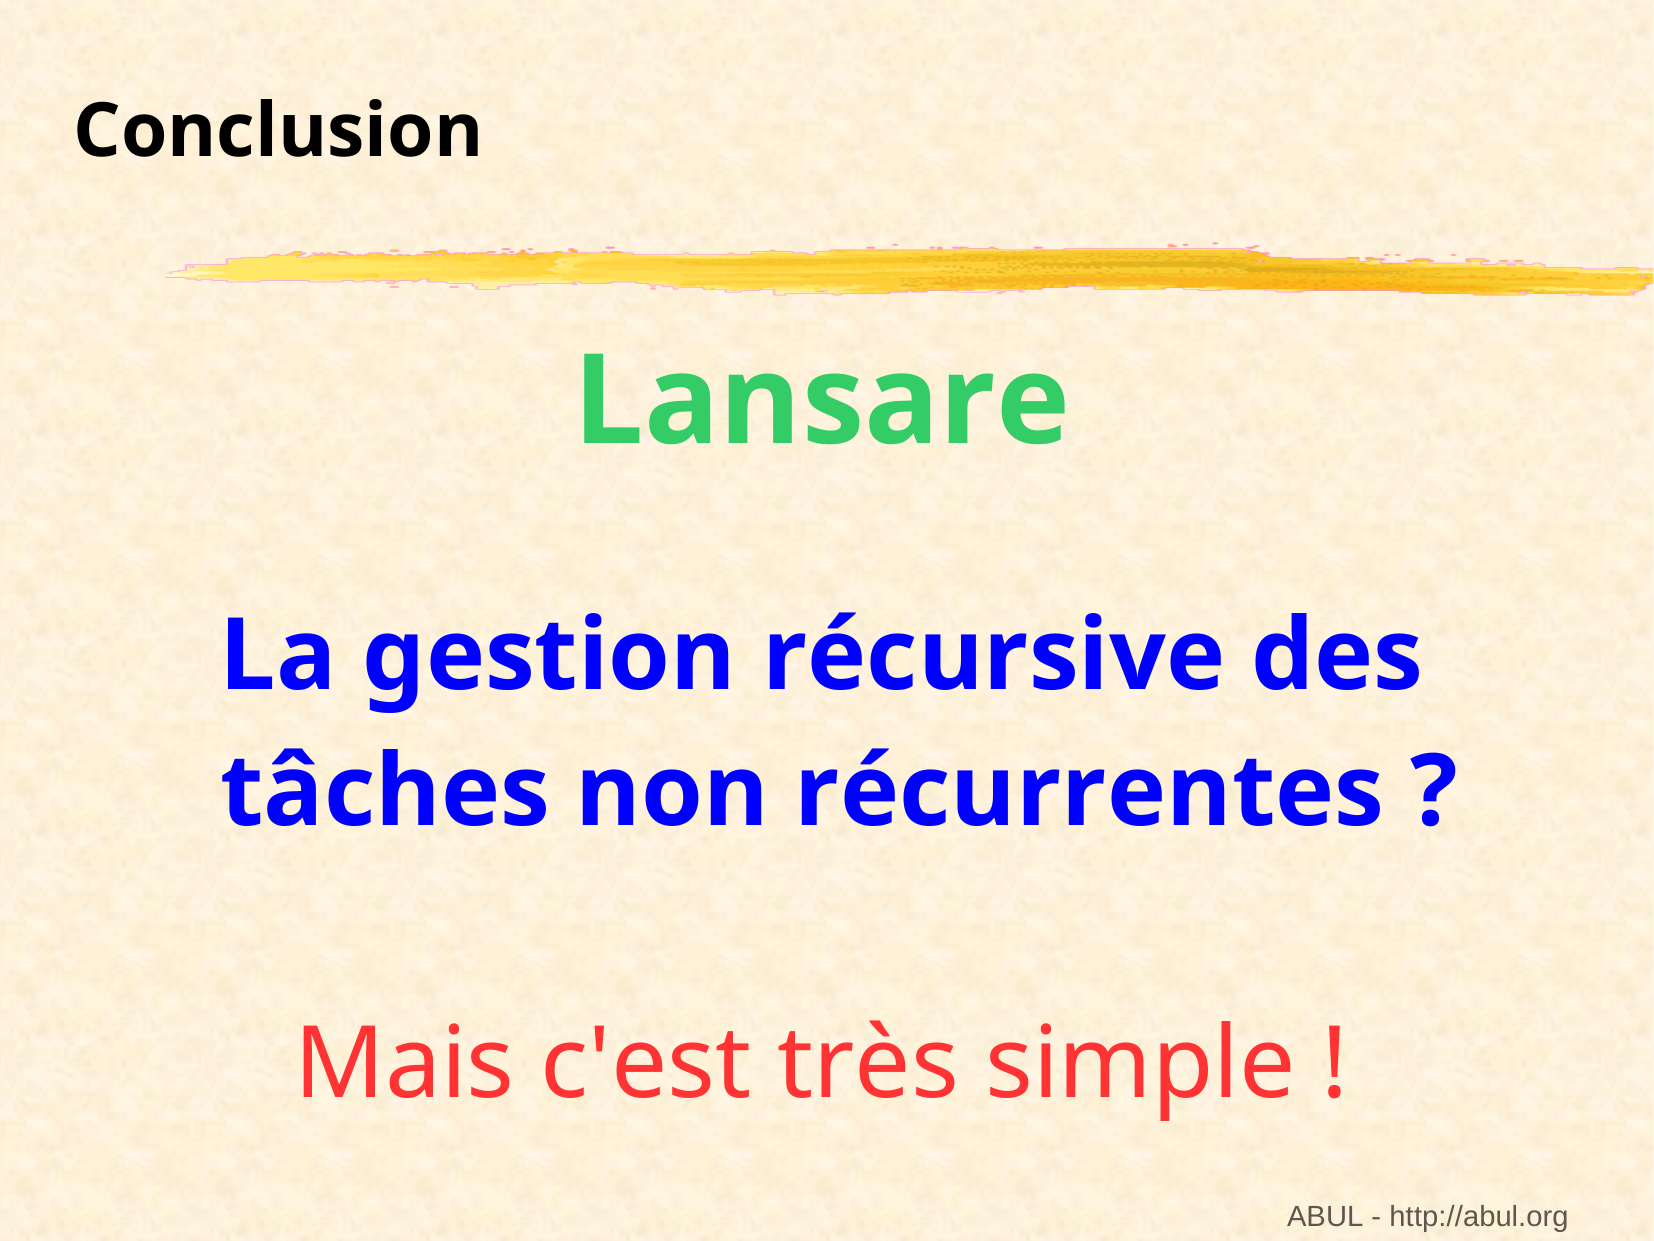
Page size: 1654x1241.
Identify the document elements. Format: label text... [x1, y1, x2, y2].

title Conclusion [73, 2, 1479, 254]
picture [0, 0, 1654, 1241]
subtitle Lansare La gestion récursive des tâches non récurrentes ? Mais c'est très simple ! [82, 348, 1562, 1089]
